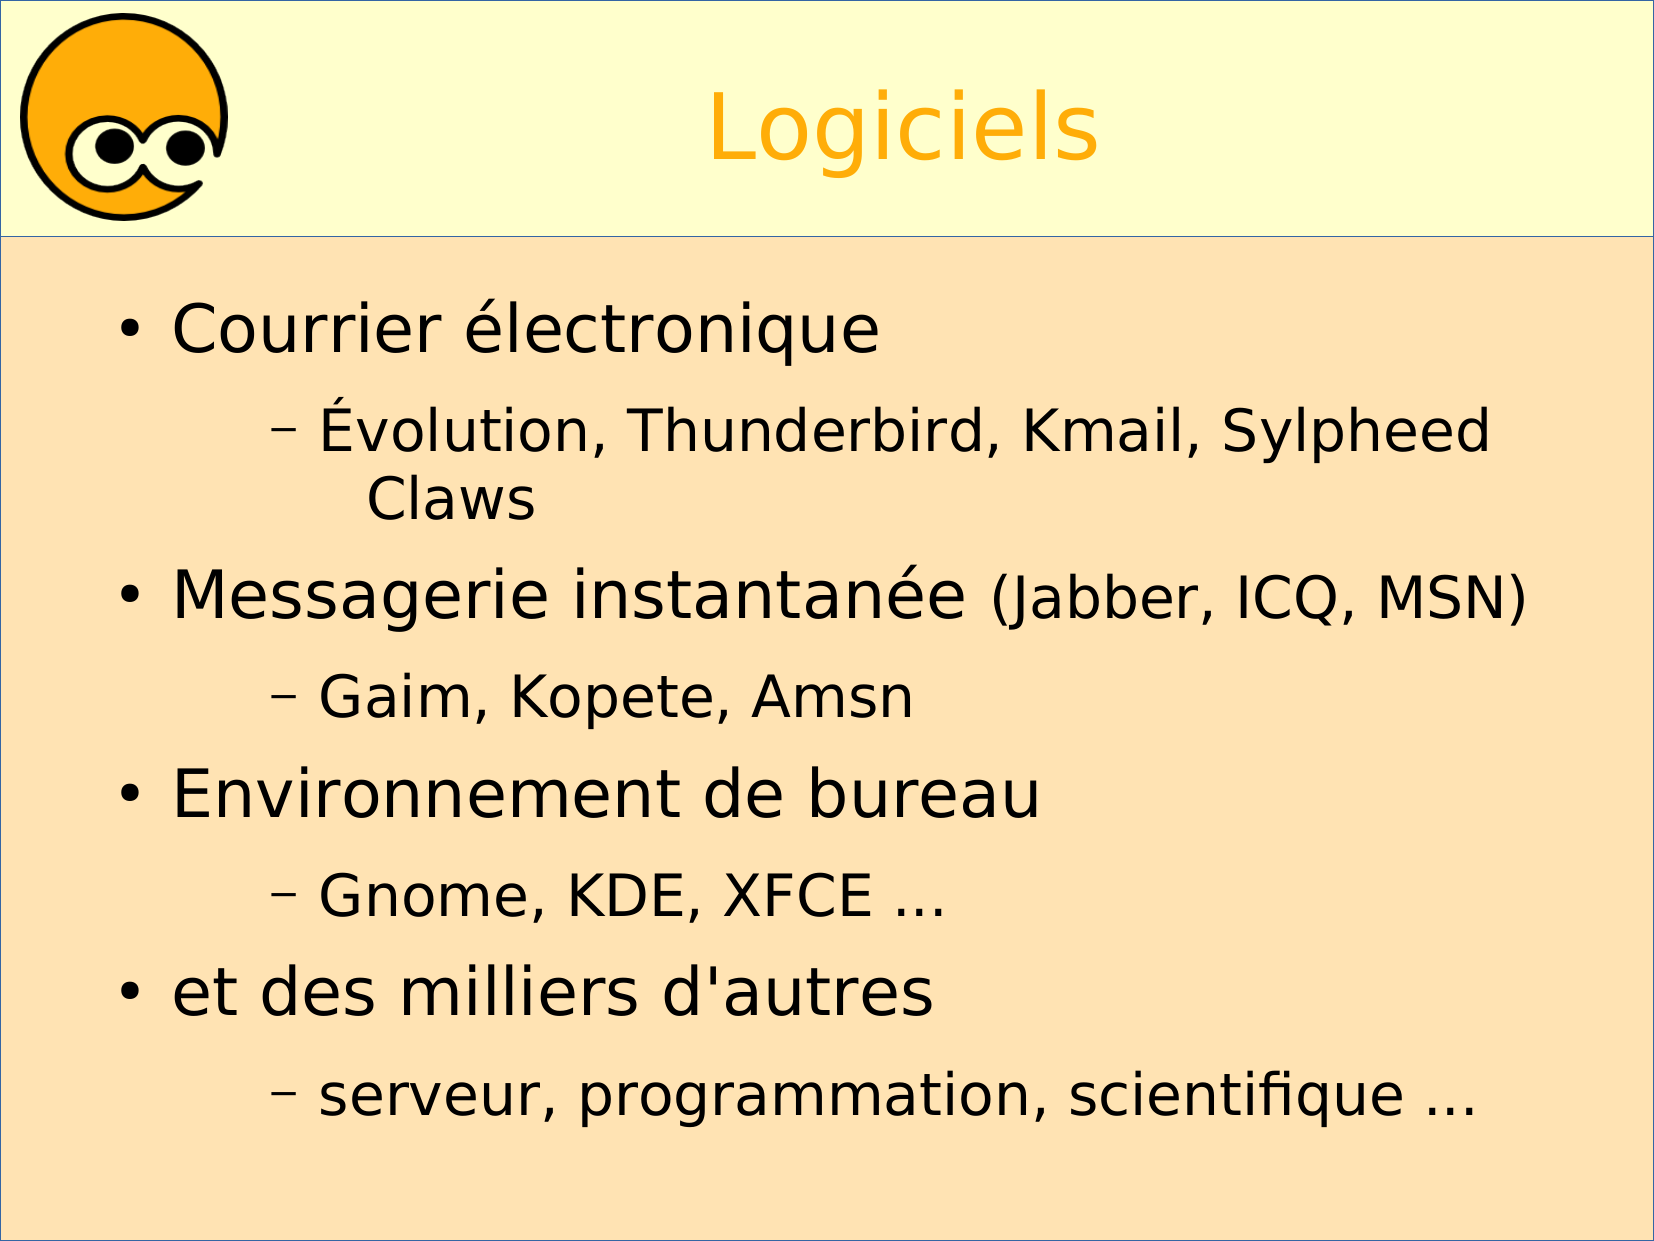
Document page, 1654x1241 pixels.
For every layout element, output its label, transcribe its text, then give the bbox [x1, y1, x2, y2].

picture [20, 13, 228, 221]
list Courrier électronique Évolution, Thunderbird, Kmail, Sylpheed Claws Messagerie instantanée (Jabber, ICQ, MSN) Gaim, Kopete, Amsn Environnement de bureau Gnome, KDE, XFCE ... et des milliers d'autres serveur, programmation, scientifique ... [82, 290, 1571, 1130]
title Logiciels [236, 49, 1571, 207]
